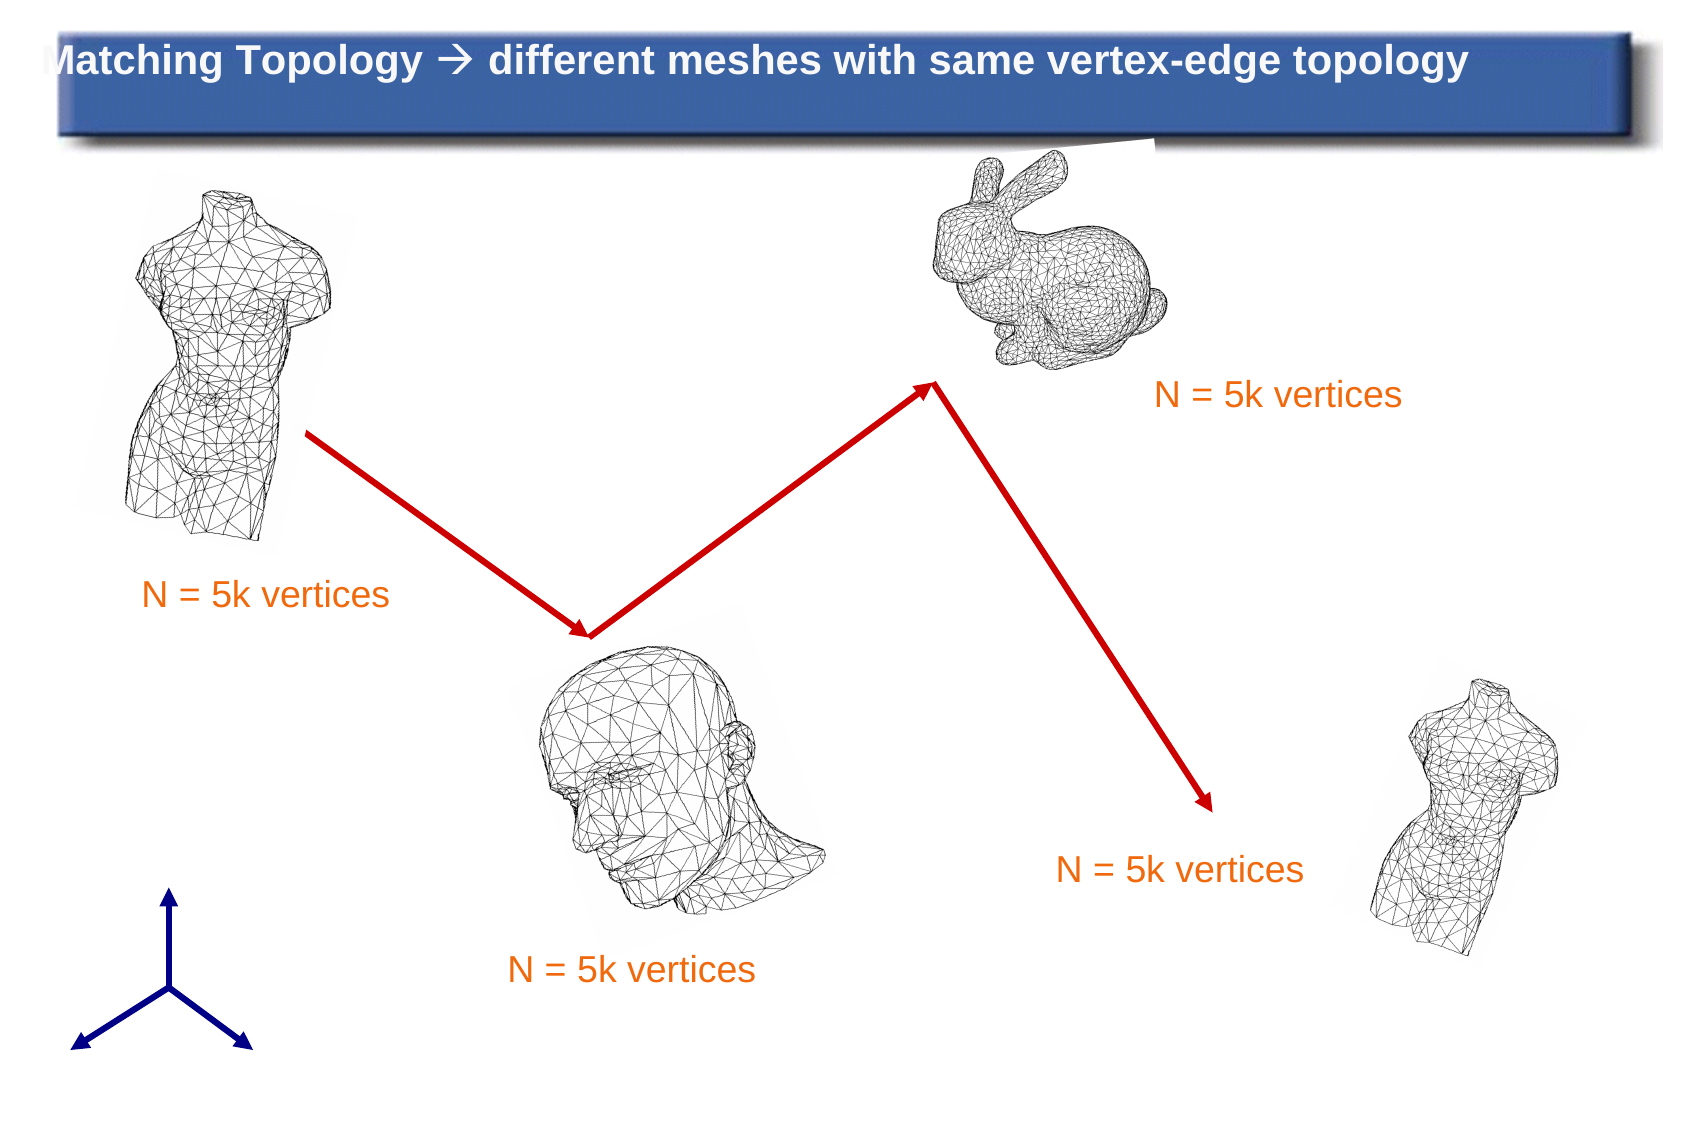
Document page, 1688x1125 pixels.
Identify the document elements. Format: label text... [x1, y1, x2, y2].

picture [56, 29, 1663, 386]
text_box Matching Topology  different meshes with same vertex-edge topology [26, 24, 1485, 91]
picture [73, 168, 358, 557]
picture [506, 603, 838, 937]
text_box N = 5k vertices [1139, 362, 1418, 423]
picture [1329, 654, 1589, 971]
text_box N = 5k vertices [492, 937, 772, 998]
text_box N = 5k vertices [1040, 837, 1320, 898]
text_box N = 5k vertices [126, 562, 406, 623]
